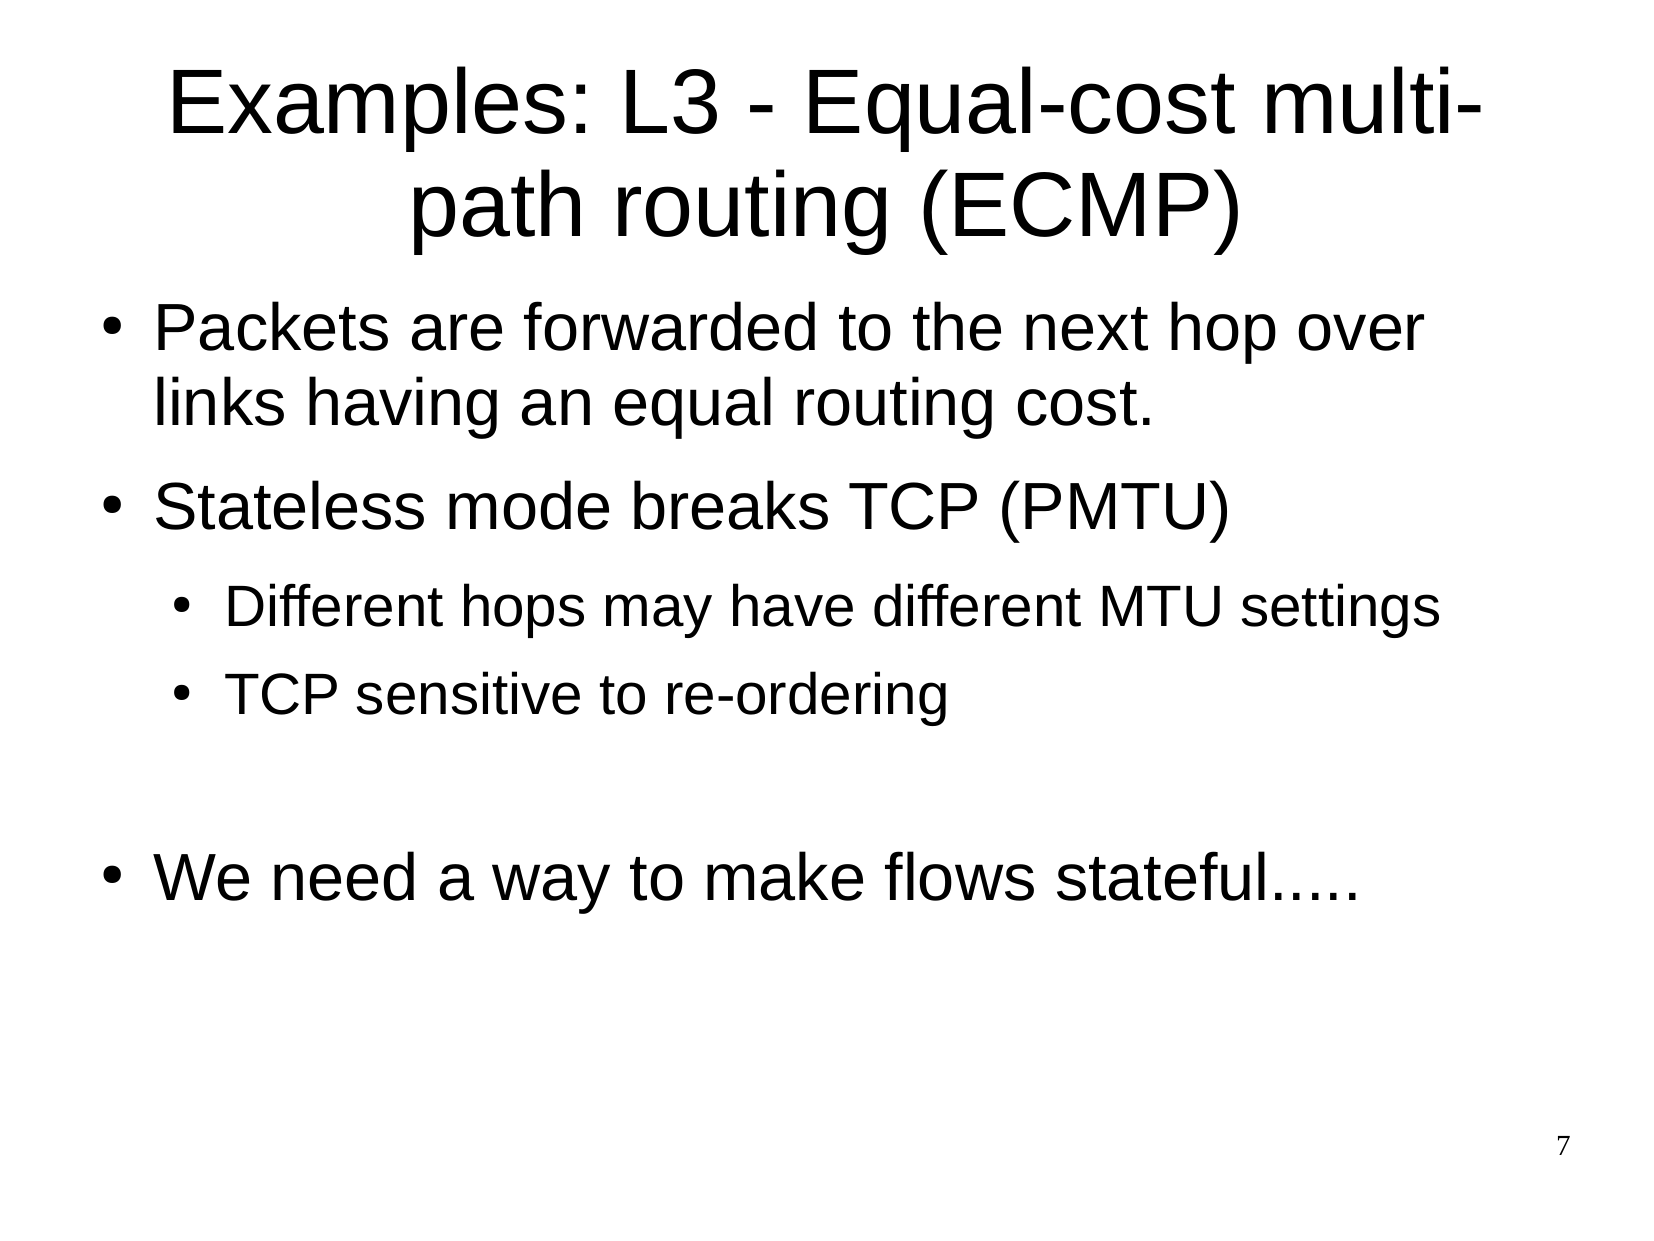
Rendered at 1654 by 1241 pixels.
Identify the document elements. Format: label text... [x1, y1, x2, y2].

list Packets are forwarded to the next hop over links having an equal routing cost. Stateless mode breaks TCP (PMTU) Different hops may have different MTU settings TCP sensitive to re-ordering We need a way to make flows stateful..... [82, 290, 1571, 1109]
title Examples: L3 - Equal-cost multi-path routing (ECMP) [82, 49, 1571, 257]
